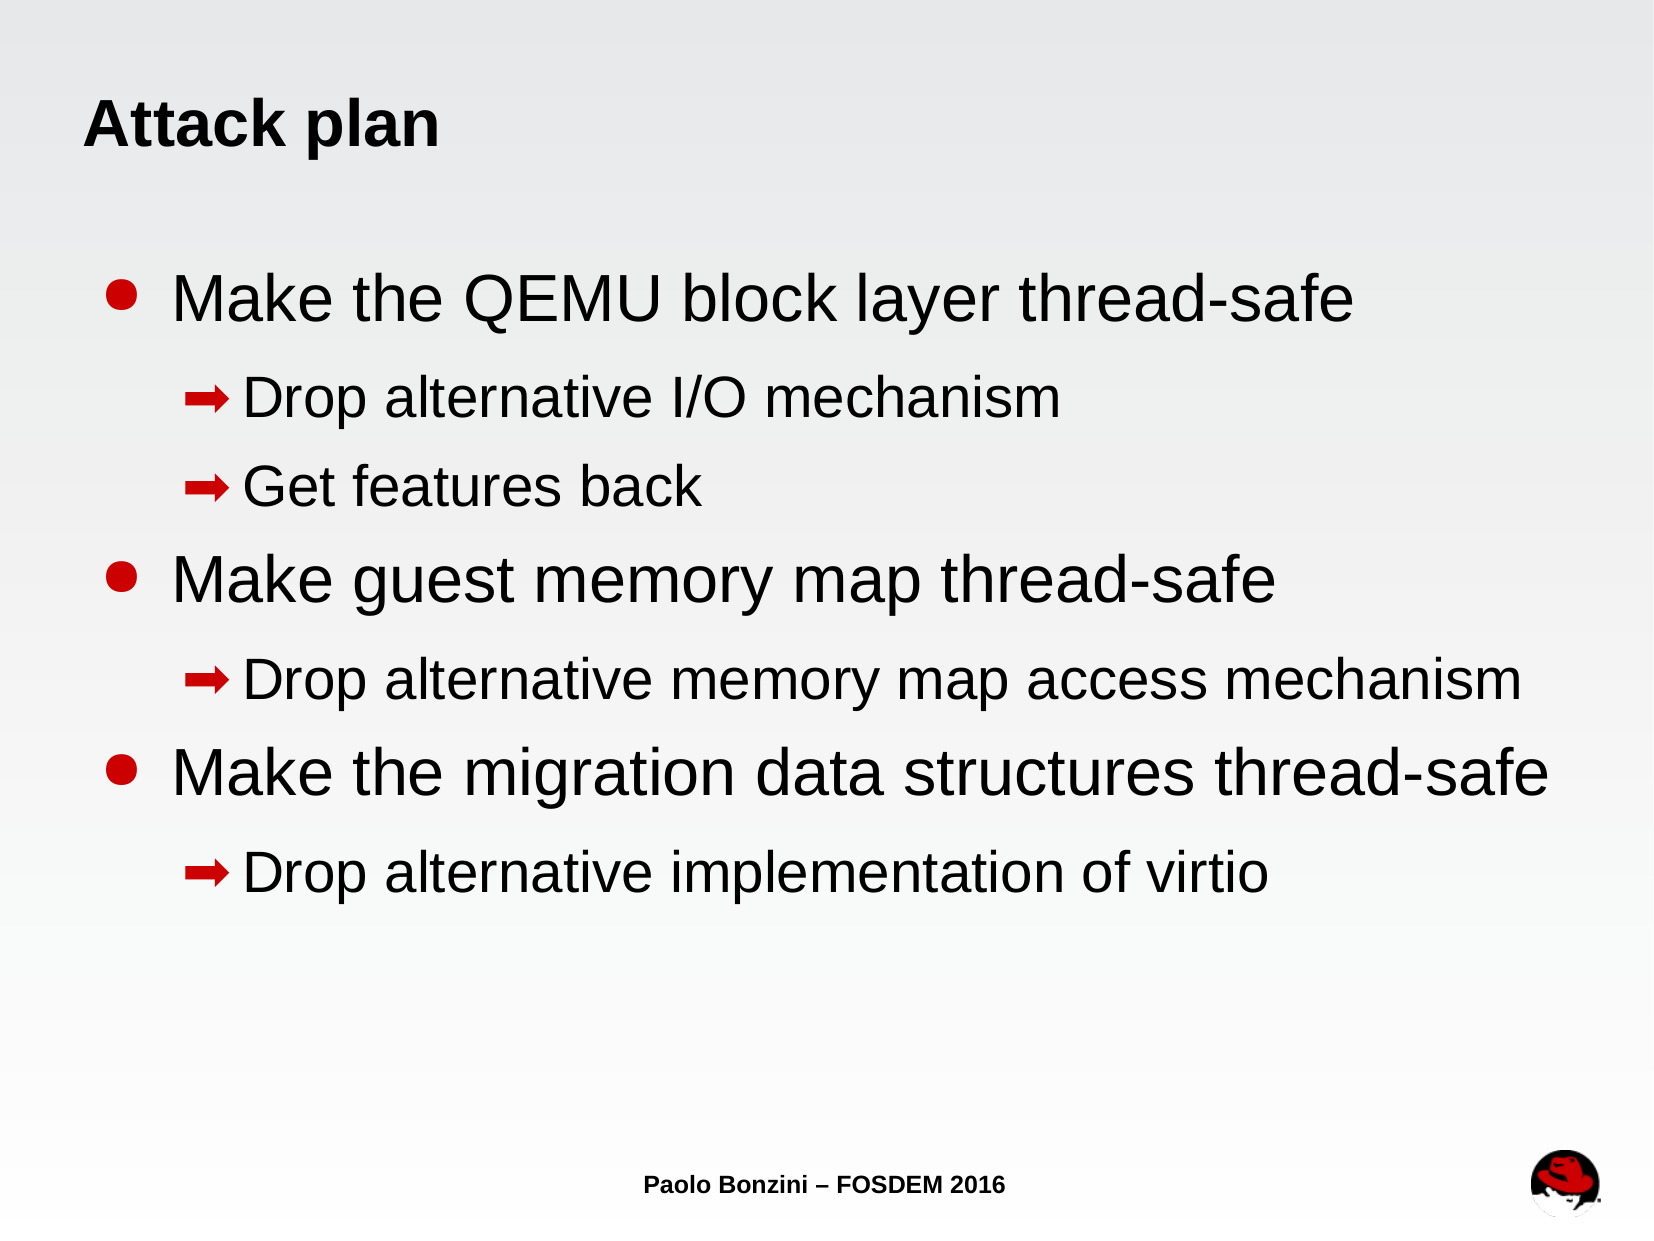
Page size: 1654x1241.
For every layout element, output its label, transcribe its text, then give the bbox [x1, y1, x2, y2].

list Make the QEMU block layer thread-safe Drop alternative I/O mechanism Get features back Make guest memory map thread-safe Drop alternative memory map access mechanism Make the migration data structures thread-safe Drop alternative implementation of virtio [82, 260, 1571, 980]
title Attack plan [82, 19, 1571, 227]
picture [0, 0, 1654, 1241]
